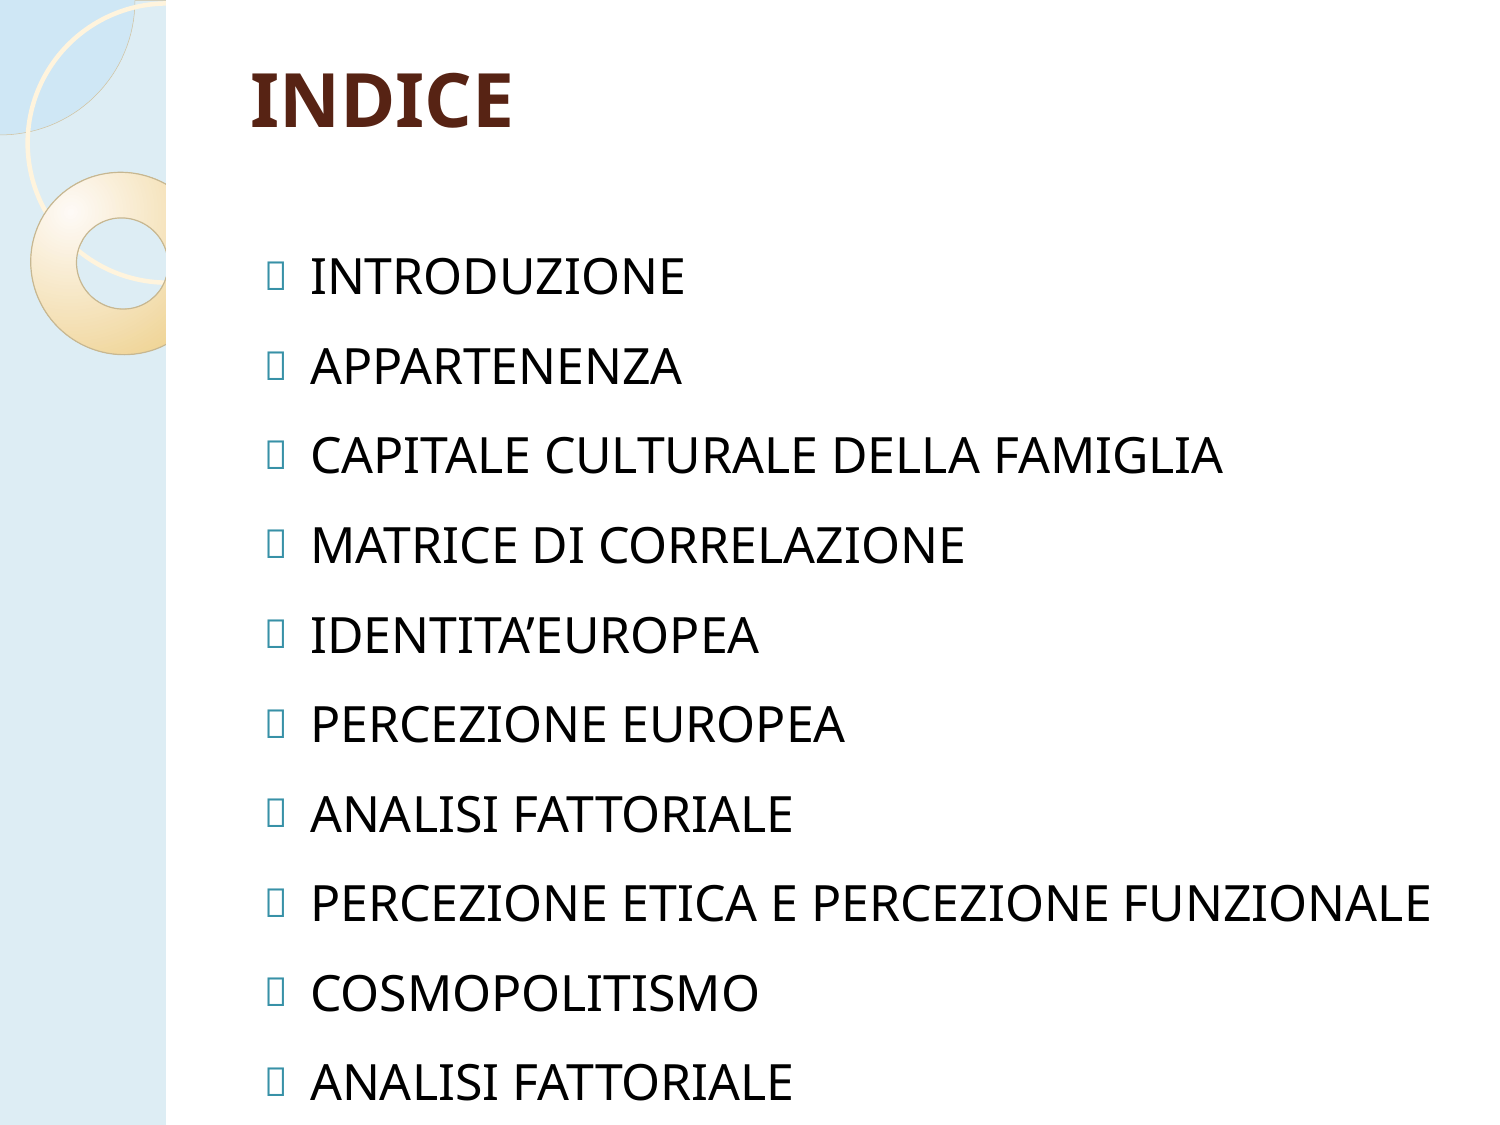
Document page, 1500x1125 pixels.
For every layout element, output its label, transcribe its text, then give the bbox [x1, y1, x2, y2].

title INDICE [235, 45, 1466, 233]
list INTRODUZIONE APPARTENENZA CAPITALE CULTURALE DELLA FAMIGLIA MATRICE DI CORRELAZIONE IDENTITA’EUROPEA PERCEZIONE EUROPEA ANALISI FATTORIALE PERCEZIONE ETICA E PERCEZIONE FUNZIONALE COSMOPOLITISMO ANALISI FATTORIALE [235, 237, 1466, 1025]
